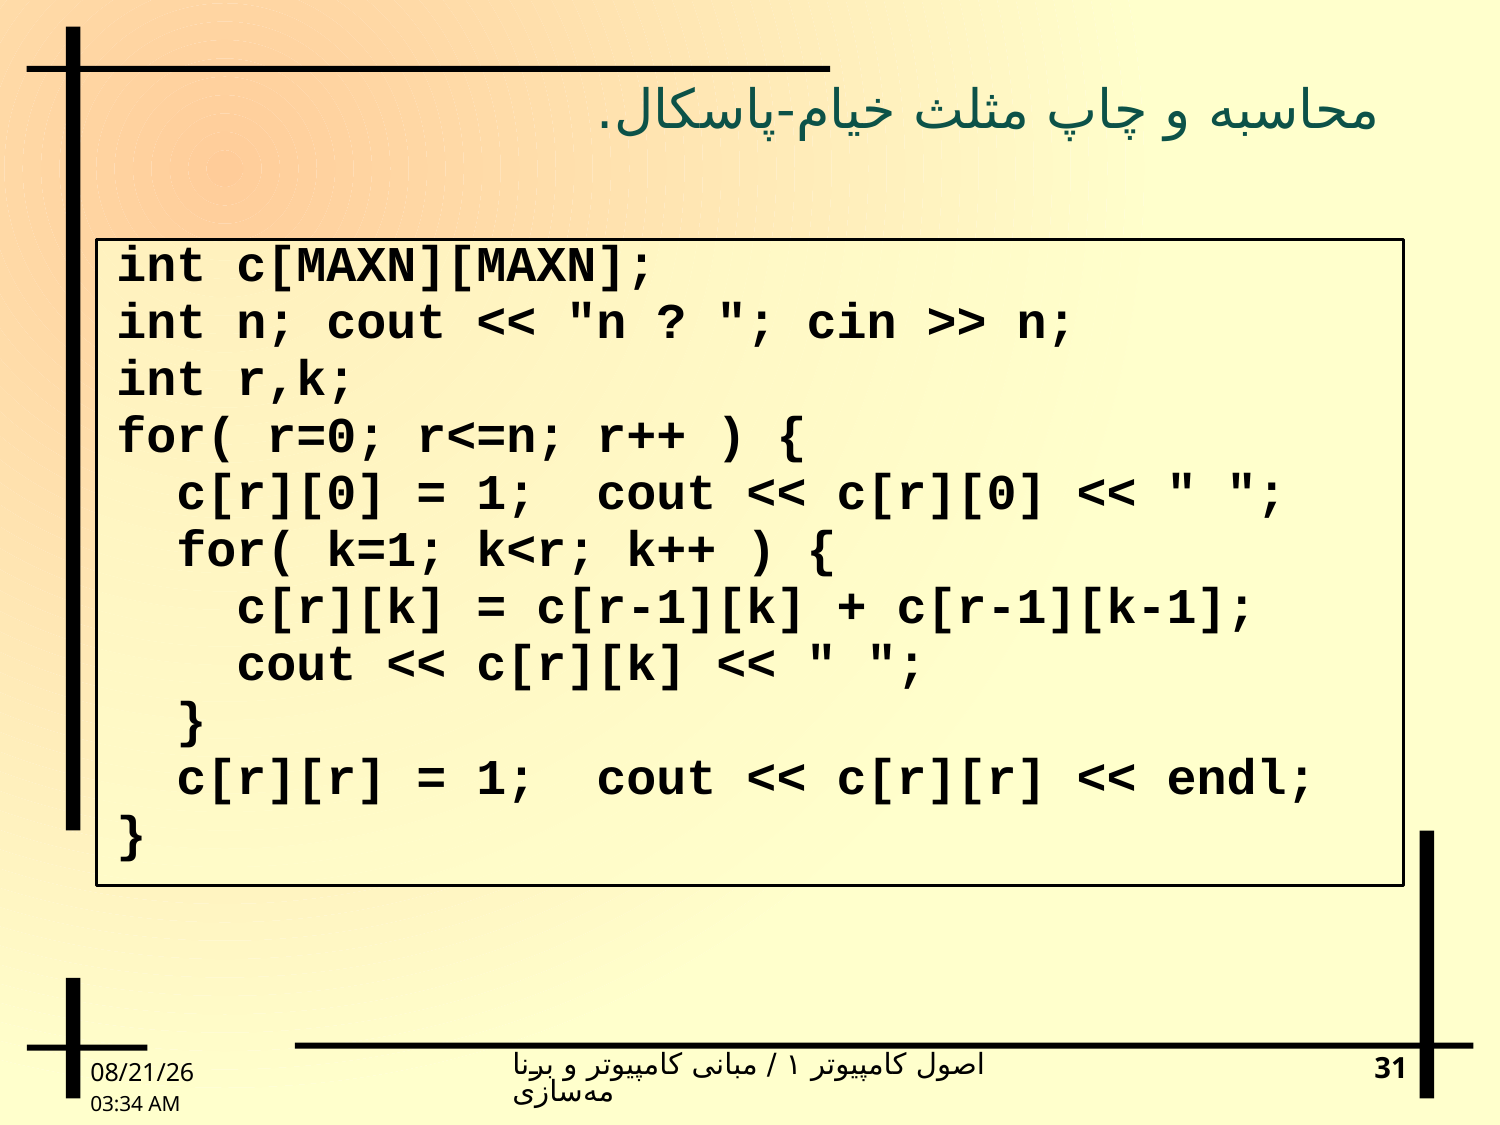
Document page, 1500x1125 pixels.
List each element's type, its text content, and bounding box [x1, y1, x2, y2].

list محاسبه و چاپ مثلث خیام-پاسکال. [114, 77, 1434, 176]
list int c[MAXN][MAXN]; int n; cout << "n ? "; cin >> n; int r,k; for( r=0; r<=n; r++ ) { c[r][0] = 1; cout << c[r][0] << " "; for( k=1; k<r; k++ ) { c[r][k] = c[r-1][k] + c[r-1][k-1]; cout << c[r][k] << " "; } c[r][r] = 1; cout << c[r][r] << endl; } [96, 239, 1404, 886]
